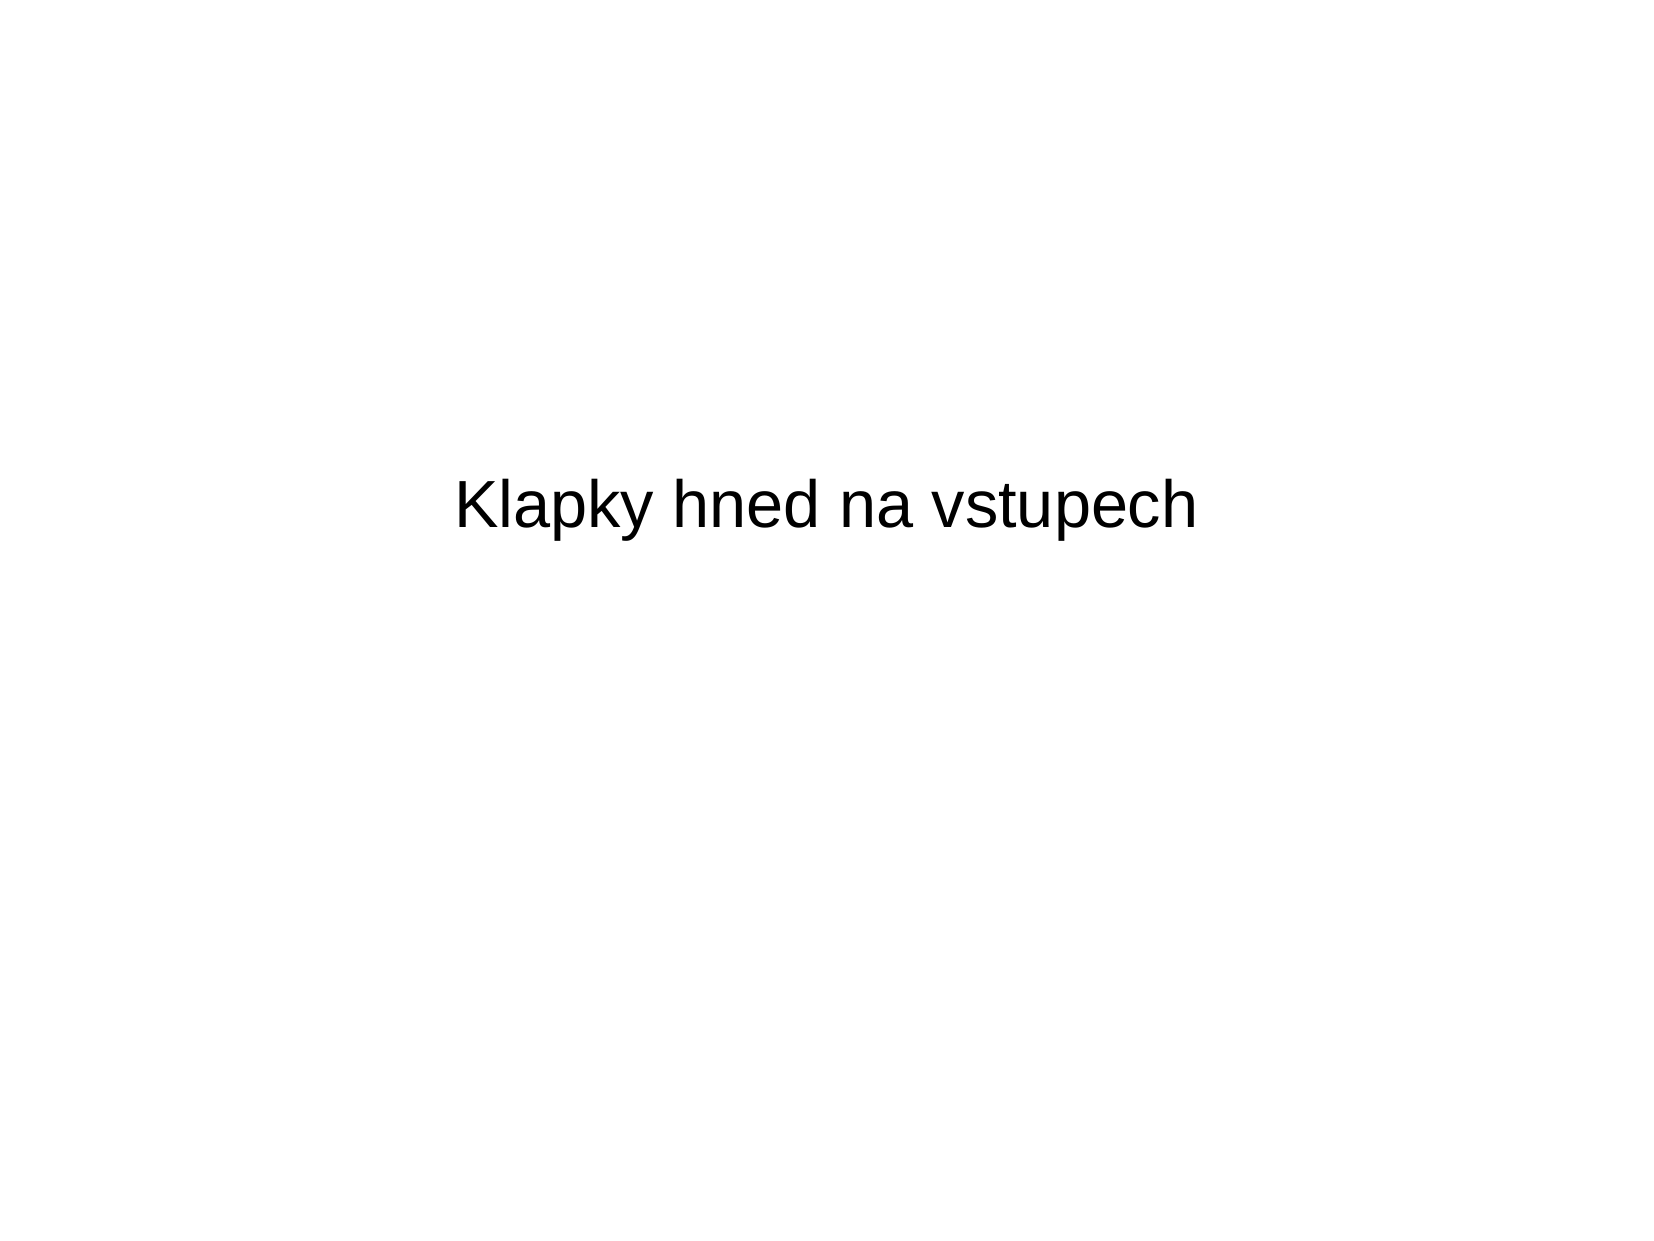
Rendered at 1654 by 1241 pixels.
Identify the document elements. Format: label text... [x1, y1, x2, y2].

subtitle Klapky hned na vstupech [82, 56, 1571, 1102]
